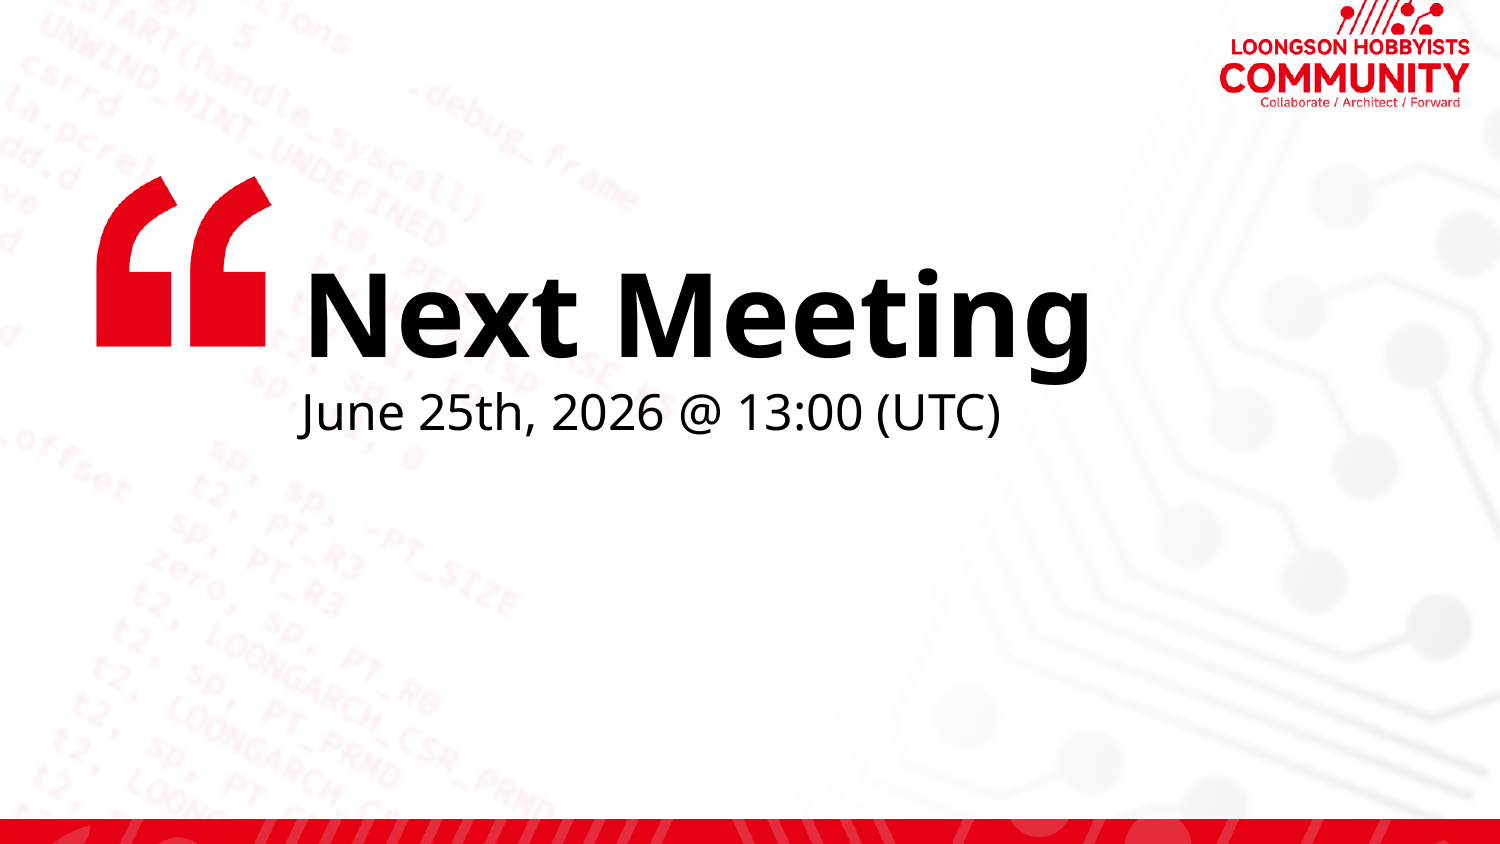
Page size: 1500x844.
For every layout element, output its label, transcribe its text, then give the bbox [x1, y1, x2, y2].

title Next Meeting June 25th, 2026 @ 13:00 (UTC) [286, 153, 1228, 529]
picture [0, 0, 1500, 844]
